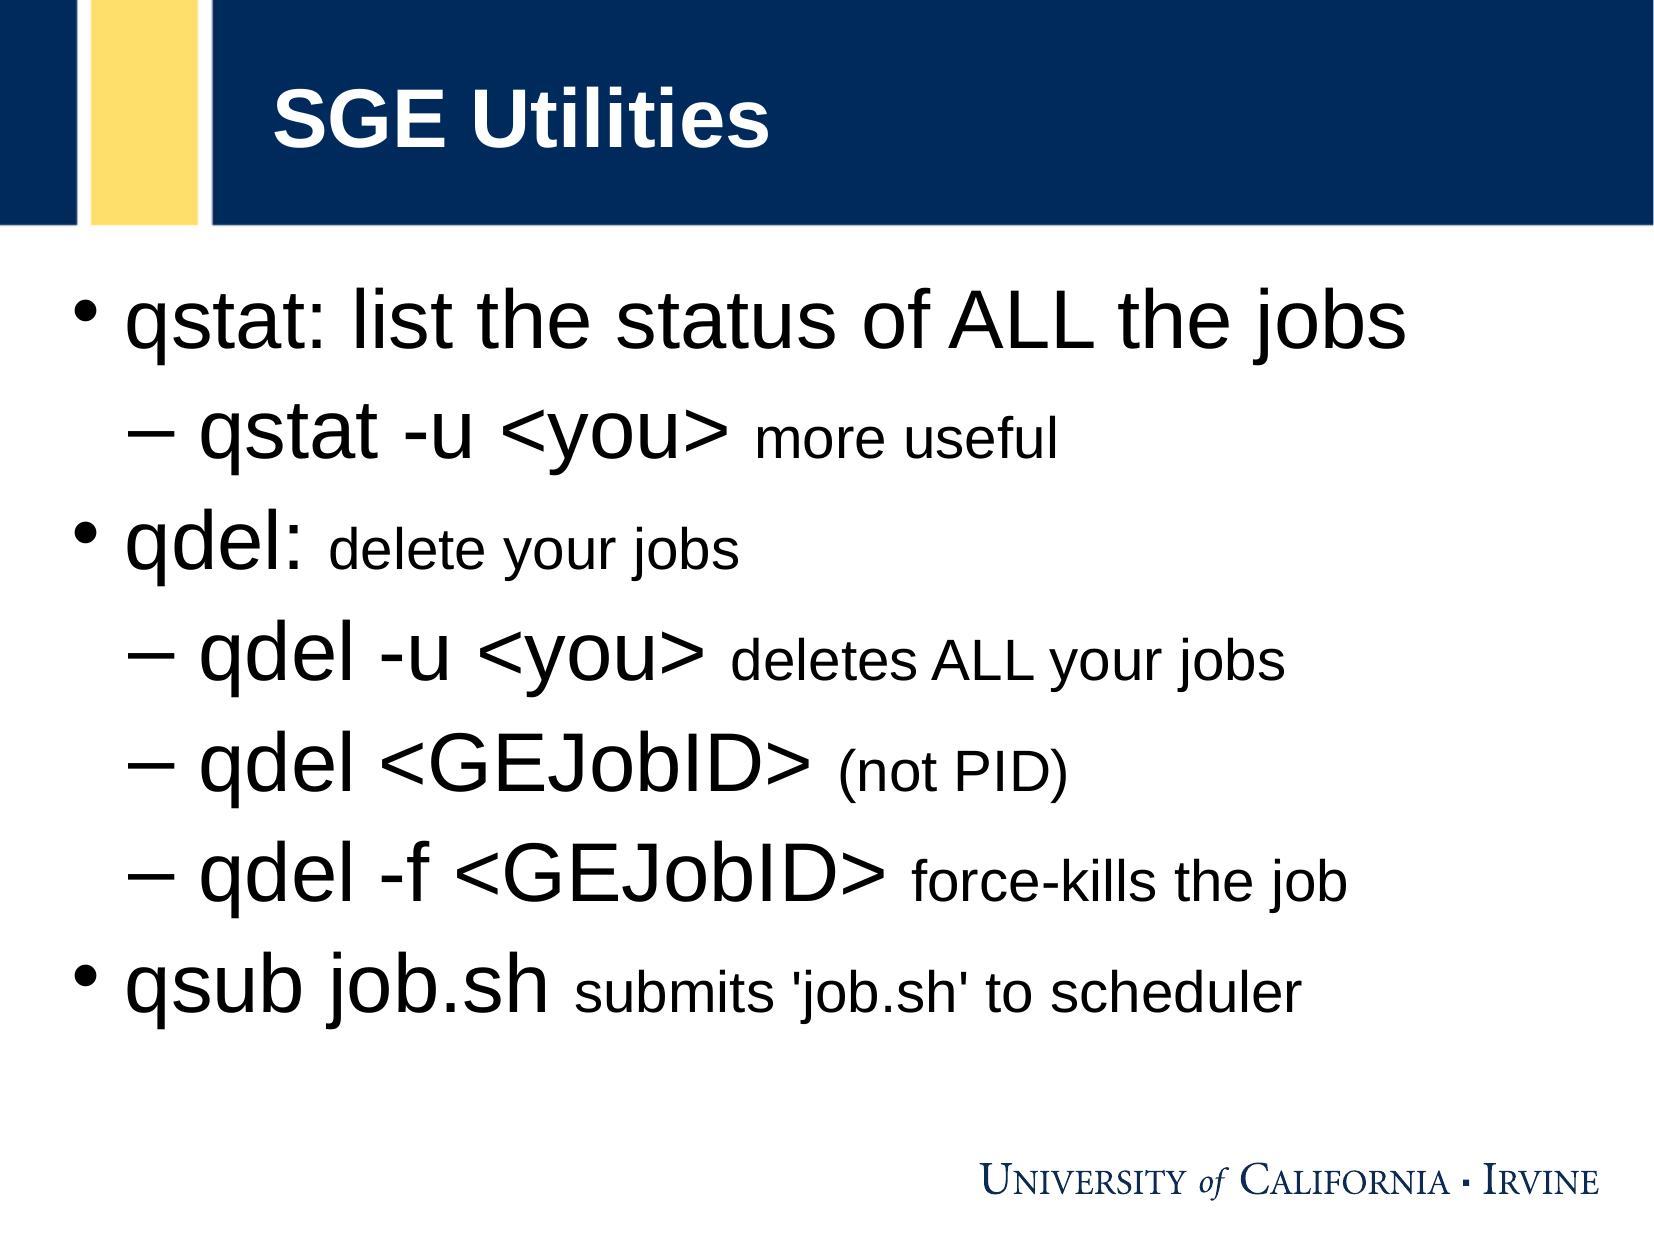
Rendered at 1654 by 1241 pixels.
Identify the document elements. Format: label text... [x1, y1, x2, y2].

title SGE Utilities [257, 0, 1654, 228]
picture [0, 0, 1654, 1241]
subtitle qstat: list the status of ALL the jobs qstat -u <you> more useful qdel: delete your jobs qdel -u <you> deletes ALL your jobs qdel <GEJobID> (not PID) qdel -f <GEJobID> force-kills the job qsub job.sh submits 'job.sh' to scheduler [39, 268, 1615, 1208]
